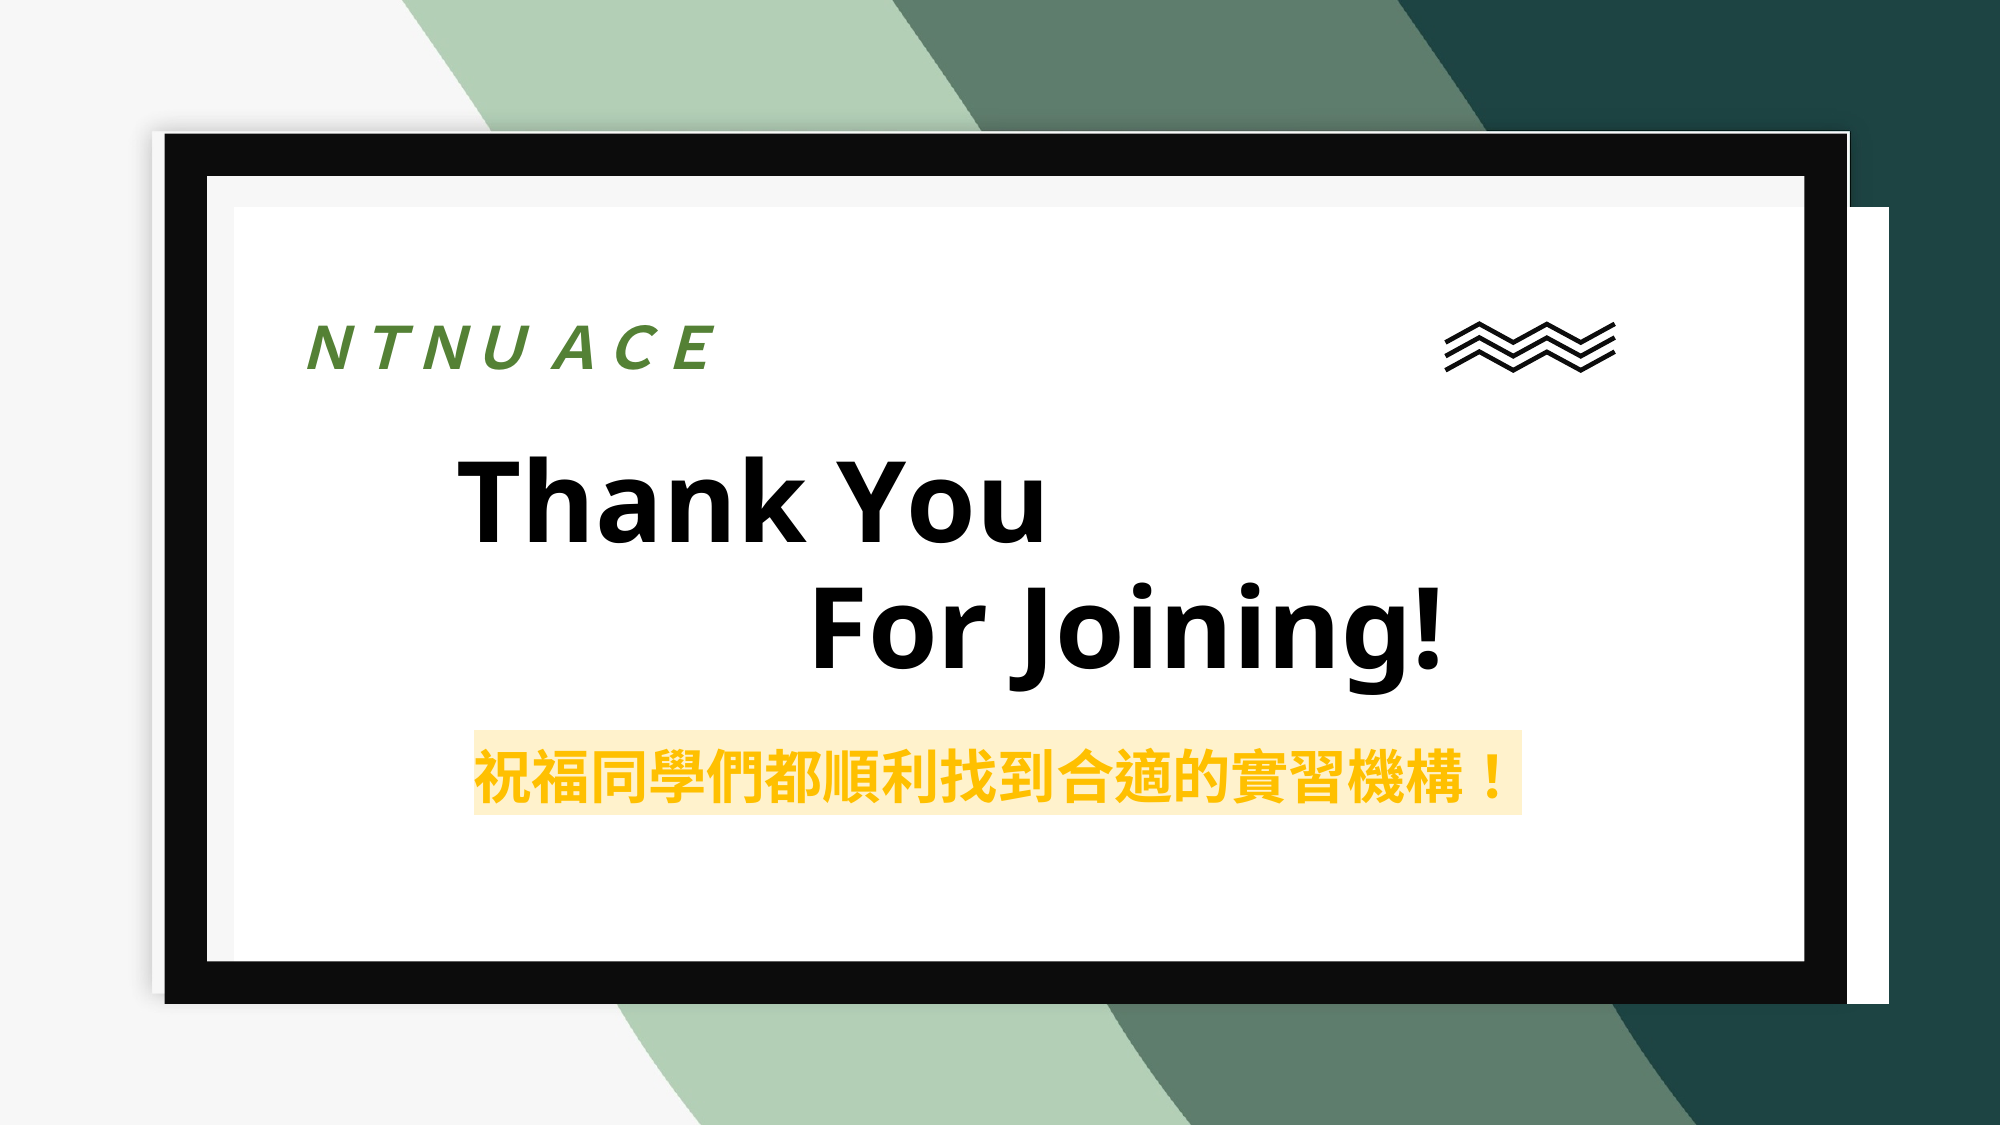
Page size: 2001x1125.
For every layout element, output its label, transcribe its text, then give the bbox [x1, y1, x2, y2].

text_box For Joining! [534, 548, 1718, 698]
text_box [164, 133, 1889, 1004]
text_box ＮＴＮＵ ＡＣＥ [281, 304, 792, 389]
text_box 祝福同學們都順利找到合適的實習機構！ [285, 732, 1711, 817]
title Thank You [186, 397, 1321, 615]
picture [0, 0, 2000, 1125]
